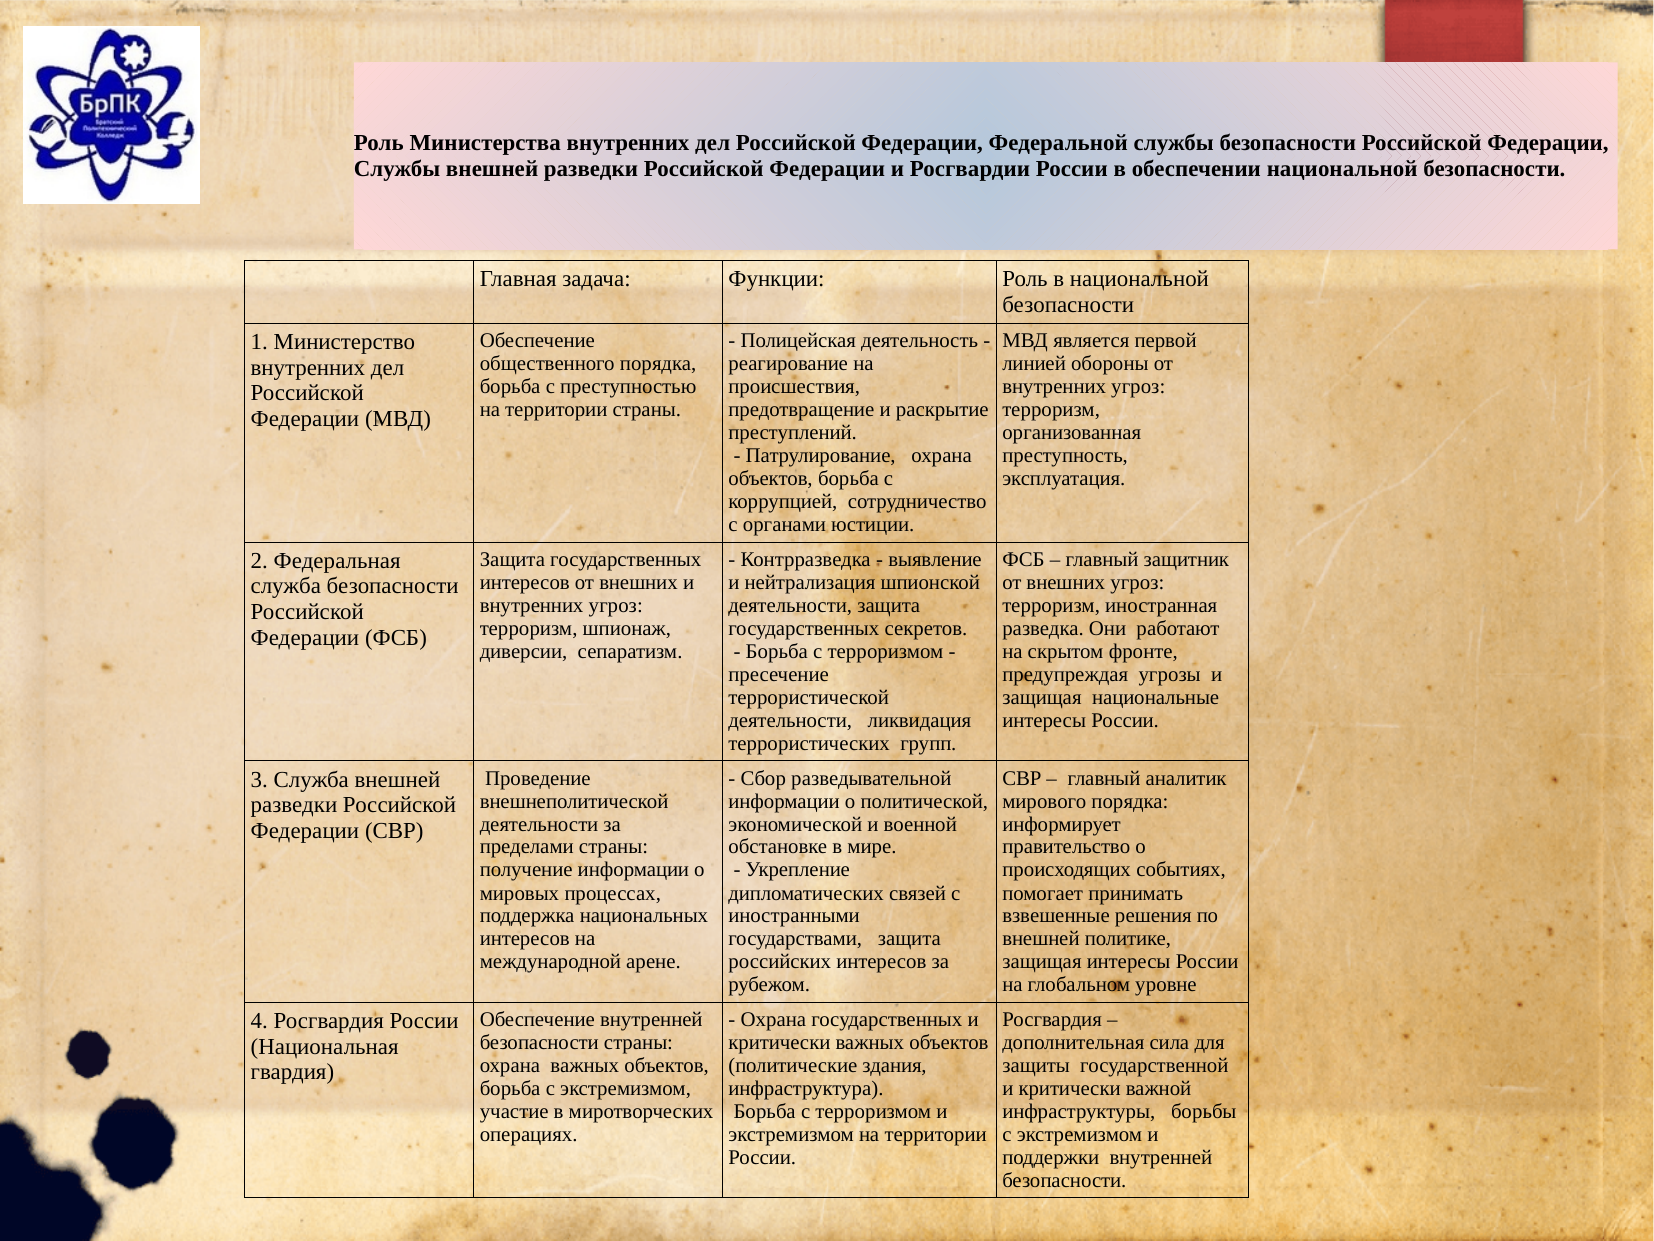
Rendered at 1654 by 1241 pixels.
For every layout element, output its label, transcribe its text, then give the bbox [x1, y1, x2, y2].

table_cell Росгвардия – дополнительная сила для защиты государственной и критически важной инфраструктуры, борьбы с экстремизмом и поддержки внутренней безопасности. [997, 1003, 1248, 1197]
table_header [245, 261, 473, 323]
table_cell - Охрана государственных и критически важных объектов (политические здания, инфраструктура). Борьба с терроризмом и экстремизмом на территории России. [723, 1003, 996, 1197]
table_header Роль в национальной безопасности [997, 261, 1248, 323]
table_cell 4. Росгвардия России (Национальная гвардия) [245, 1003, 473, 1197]
table_cell Проведение внешнеполитической деятельности за пределами страны: получение информации о мировых процессах, поддержка национальных интересов на международной арене. [474, 761, 722, 1002]
table_cell 3. Служба внешней разведки Российской Федерации (СВР) [245, 761, 473, 1002]
table_cell Защита государственных интересов от внешних и внутренних угроз: терроризм, шпионаж, диверсии, сепаратизм. [474, 543, 722, 760]
table_cell - Полицейская деятельность - реагирование на происшествия, предотвращение и раскрытие преступлений. - Патрулирование, охрана объектов, борьба с коррупцией, сотрудничество с органами юстиции. [723, 324, 996, 542]
table_header Главная задача: [474, 261, 722, 323]
table_cell СВР – главный аналитик мирового порядка: информирует правительство о происходящих событиях, помогает принимать взвешенные решения по внешней политике, защищая интересы России на глобальном уровне [997, 761, 1248, 1002]
table_cell - Сбор разведывательной информации о политической, экономической и военной обстановке в мире. - Укрепление дипломатических связей с иностранными государствами, защита российских интересов за рубежом. [723, 761, 996, 1002]
table_header Функции: [723, 261, 996, 323]
table_cell 1. Министерство внутренних дел Российской Федерации (МВД) [245, 324, 473, 542]
picture [0, 0, 1654, 1241]
title Роль Министерства внутренних дел Российской Федерации, Федеральной службы безопасности Российской Федерации, Службы внешней разведки Российской Федерации и Росгвардии России в обеспечении национальной безопасности. [353, 62, 1618, 250]
table_cell ФСБ – главный защитник от внешних угроз: терроризм, иностранная разведка. Они работают на скрытом фронте, предупреждая угрозы и защищая национальные интересы России. [997, 543, 1248, 760]
table_cell МВД является первой линией обороны от внутренних угроз: терроризм, организованная преступность, эксплуатация. [997, 324, 1248, 542]
table_cell Обеспечение внутренней безопасности страны: охрана важных объектов, борьба с экстремизмом, участие в миротворческих операциях. [474, 1003, 722, 1197]
table_cell Обеспечение общественного порядка, борьба с преступностью на территории страны. [474, 324, 722, 542]
table_cell 2. Федеральная служба безопасности Российской Федерации (ФСБ) [245, 543, 473, 760]
table_cell - Контрразведка - выявление и нейтрализация шпионской деятельности, защита государственных секретов. - Борьба с терроризмом - пресечение террористической деятельности, ликвидация террористических групп. [723, 543, 996, 760]
